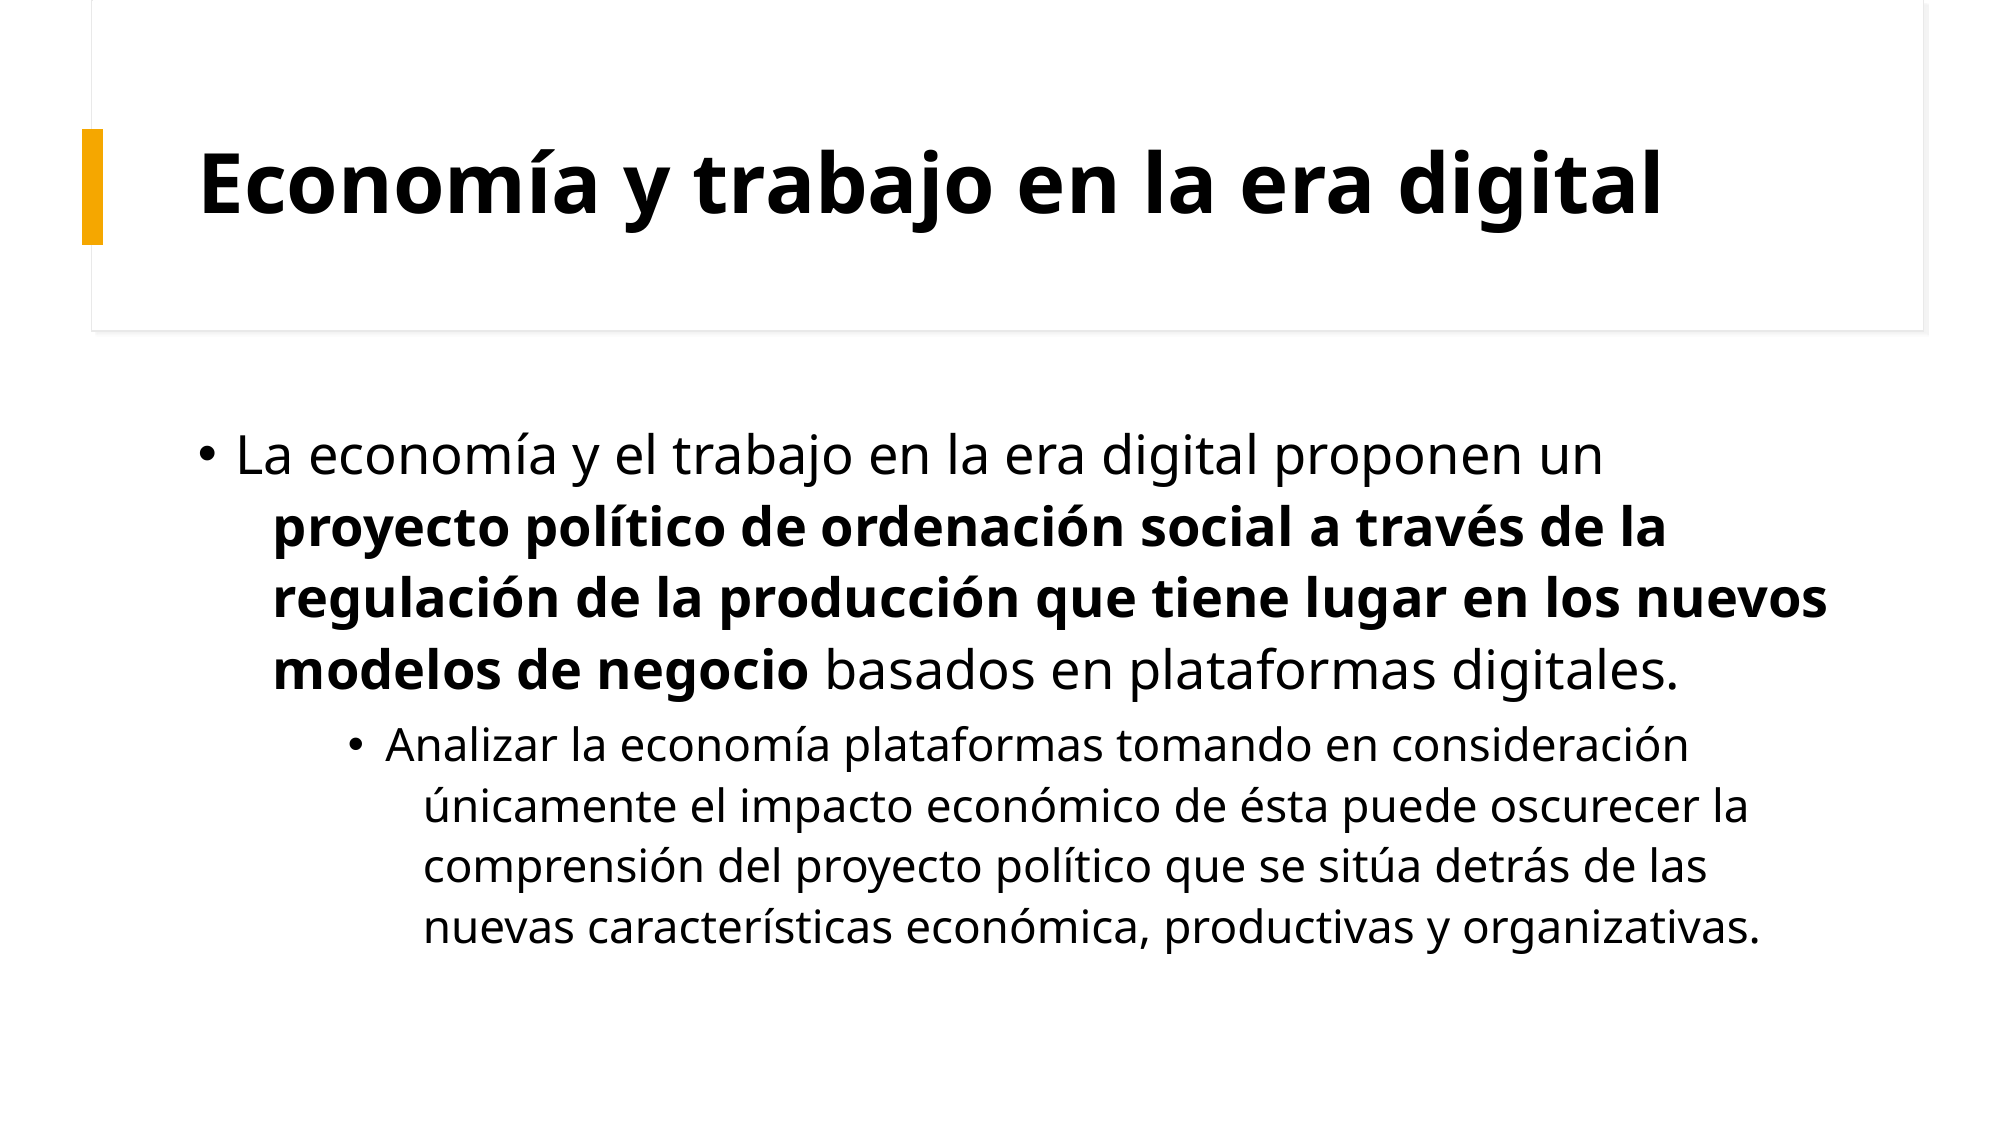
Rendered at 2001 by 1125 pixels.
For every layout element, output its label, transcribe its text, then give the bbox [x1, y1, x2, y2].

title Economía y trabajo en la era digital [183, 90, 1852, 284]
list La economía y el trabajo en la era digital proponen un proyecto político de ordenación social a través de la regulación de la producción que tiene lugar en los nuevos modelos de negocio basados en plataformas digitales. Analizar la economía plataformas tomando en consideración únicamente el impacto económico de ésta puede oscurecer la comprensión del proyecto político que se sitúa detrás de las nuevas características económica, productivas y organizativas. [183, 406, 1852, 1013]
